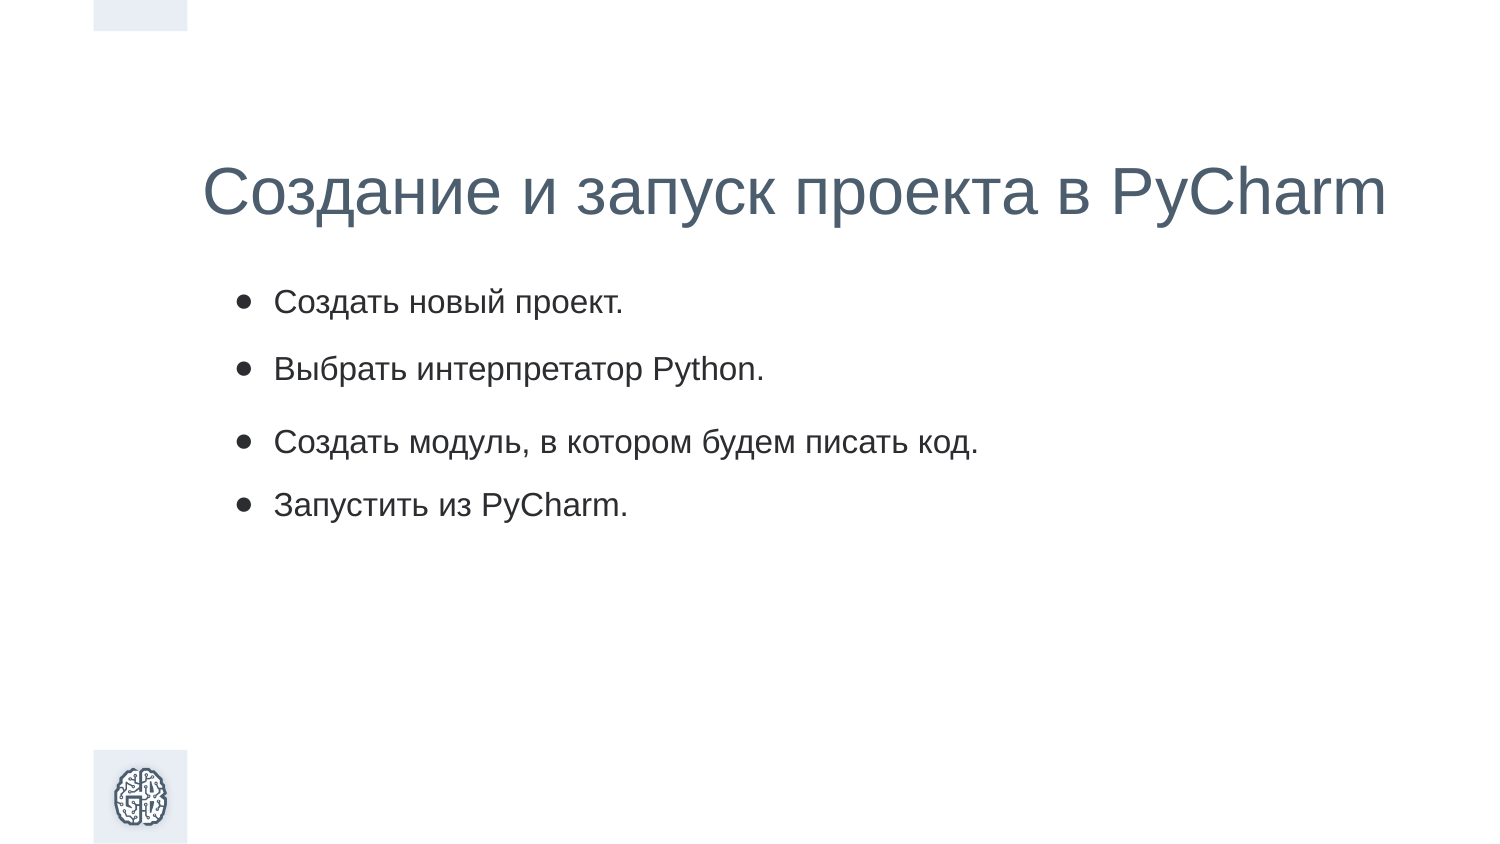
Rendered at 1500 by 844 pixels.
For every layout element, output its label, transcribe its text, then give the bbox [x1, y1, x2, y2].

picture [106, 760, 175, 834]
text_box Выбрать интерпретатор Python. [187, 322, 1313, 394]
text_box Создать новый проект. [187, 259, 1313, 322]
text_box Создание и запуск проекта в PyCharm [187, 93, 1425, 282]
text_box Создать модуль, в котором будем писать код. [187, 394, 1313, 456]
text_box Запустить из PyCharm. [187, 456, 1313, 530]
